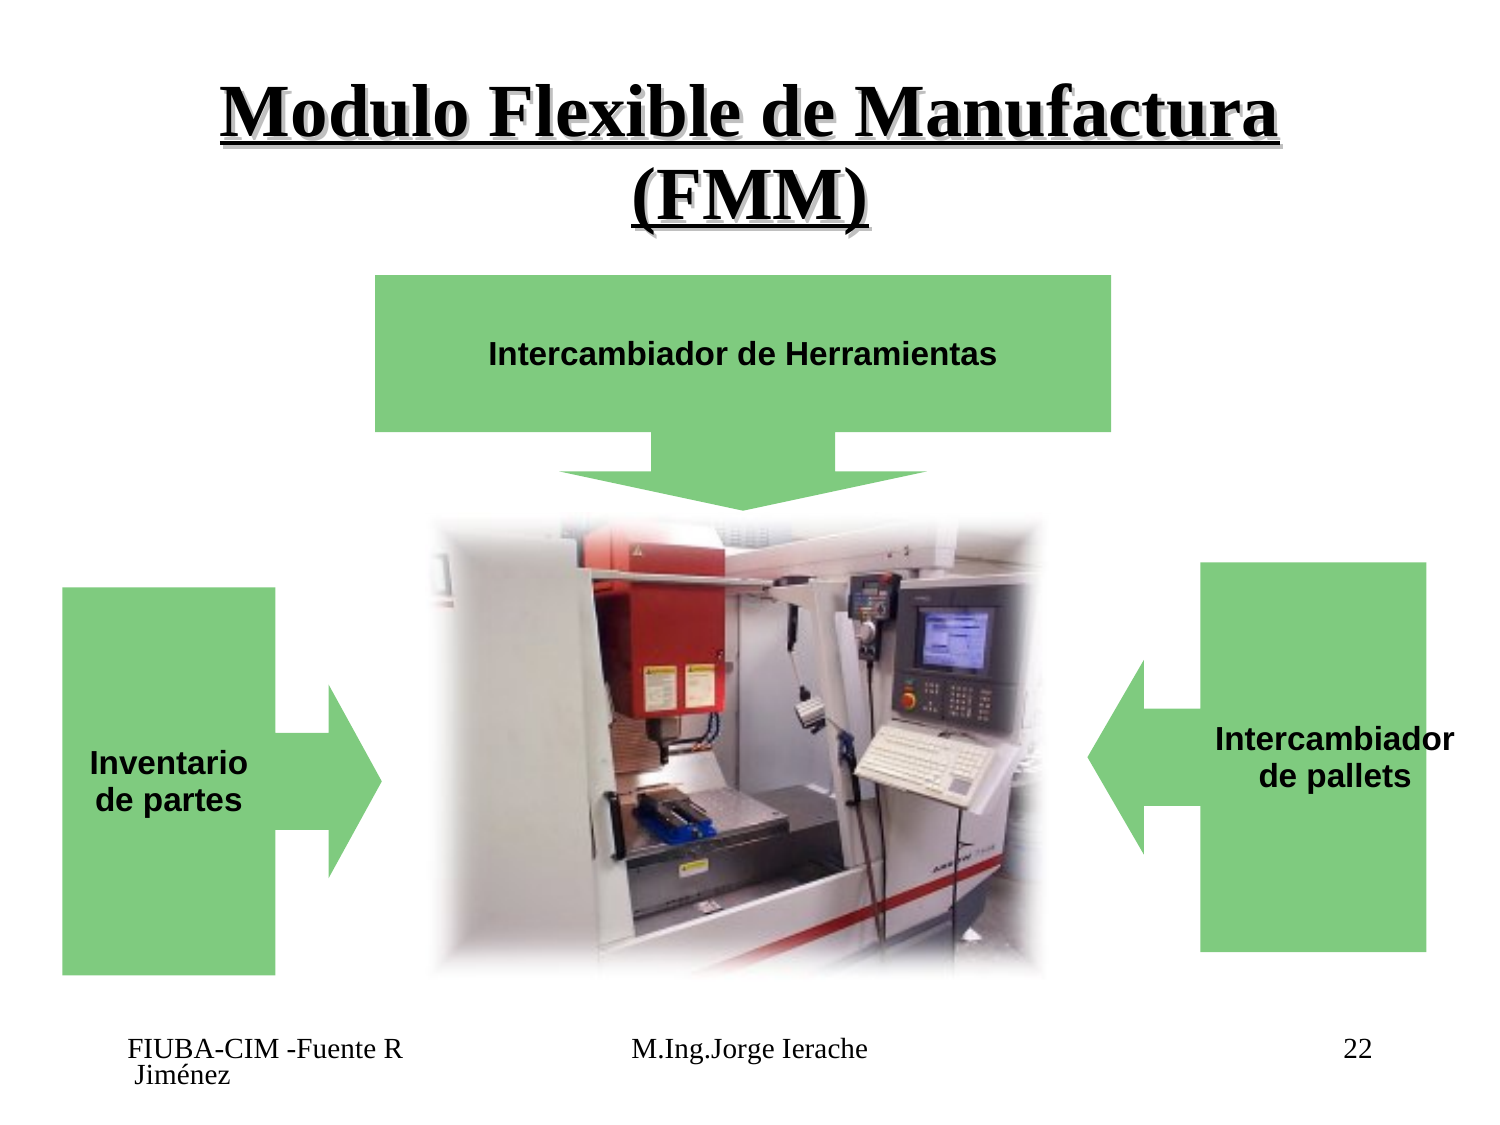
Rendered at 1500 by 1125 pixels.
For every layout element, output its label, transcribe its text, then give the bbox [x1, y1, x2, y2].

text_box Intercambiador de Herramientas [375, 275, 1112, 511]
picture [425, 512, 1051, 982]
text_box Intercambiador de pallets [1087, 562, 1427, 953]
text_box Modulo Flexible de Manufactura (FMM) [112, 62, 1388, 250]
text_box Inventario de partes [62, 587, 382, 976]
